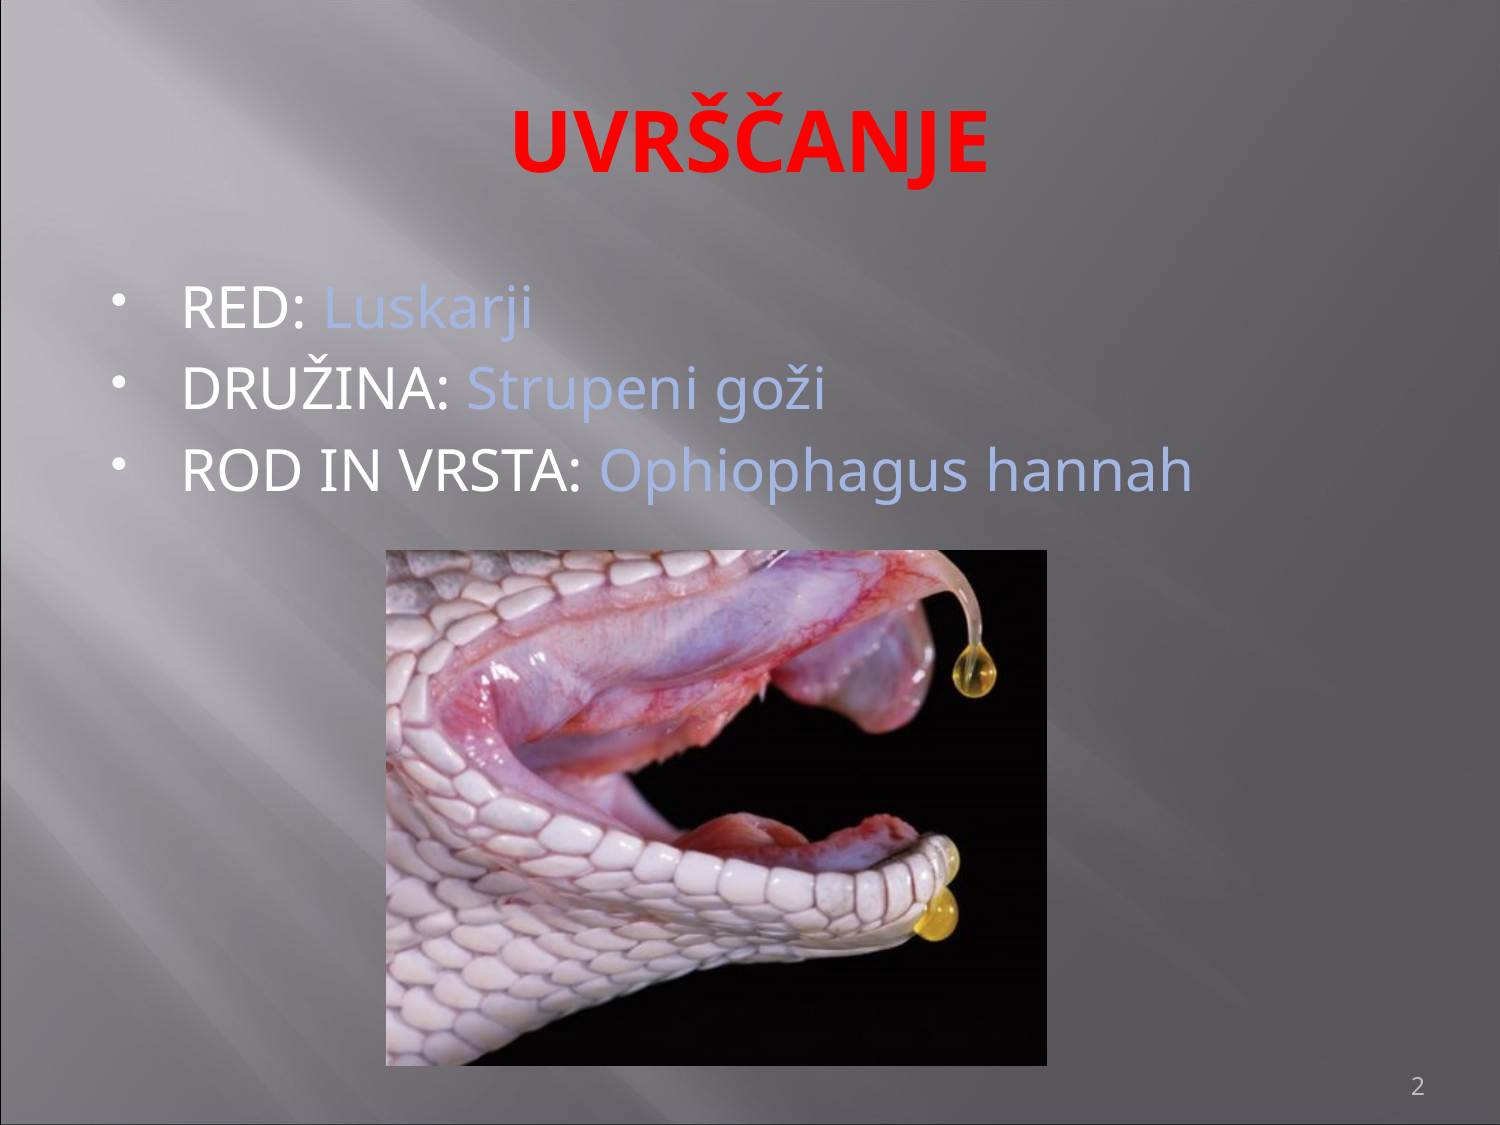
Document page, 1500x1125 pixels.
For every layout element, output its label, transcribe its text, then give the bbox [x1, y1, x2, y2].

title UVRŠČANJE [75, 45, 1425, 233]
list RED: Luskarji DRUŽINA: Strupeni goži ROD IN VRSTA: Ophiophagus hannah [75, 262, 1425, 1035]
picture [0, 0, 1500, 1125]
slide_number <number> [1299, 1052, 1425, 1113]
